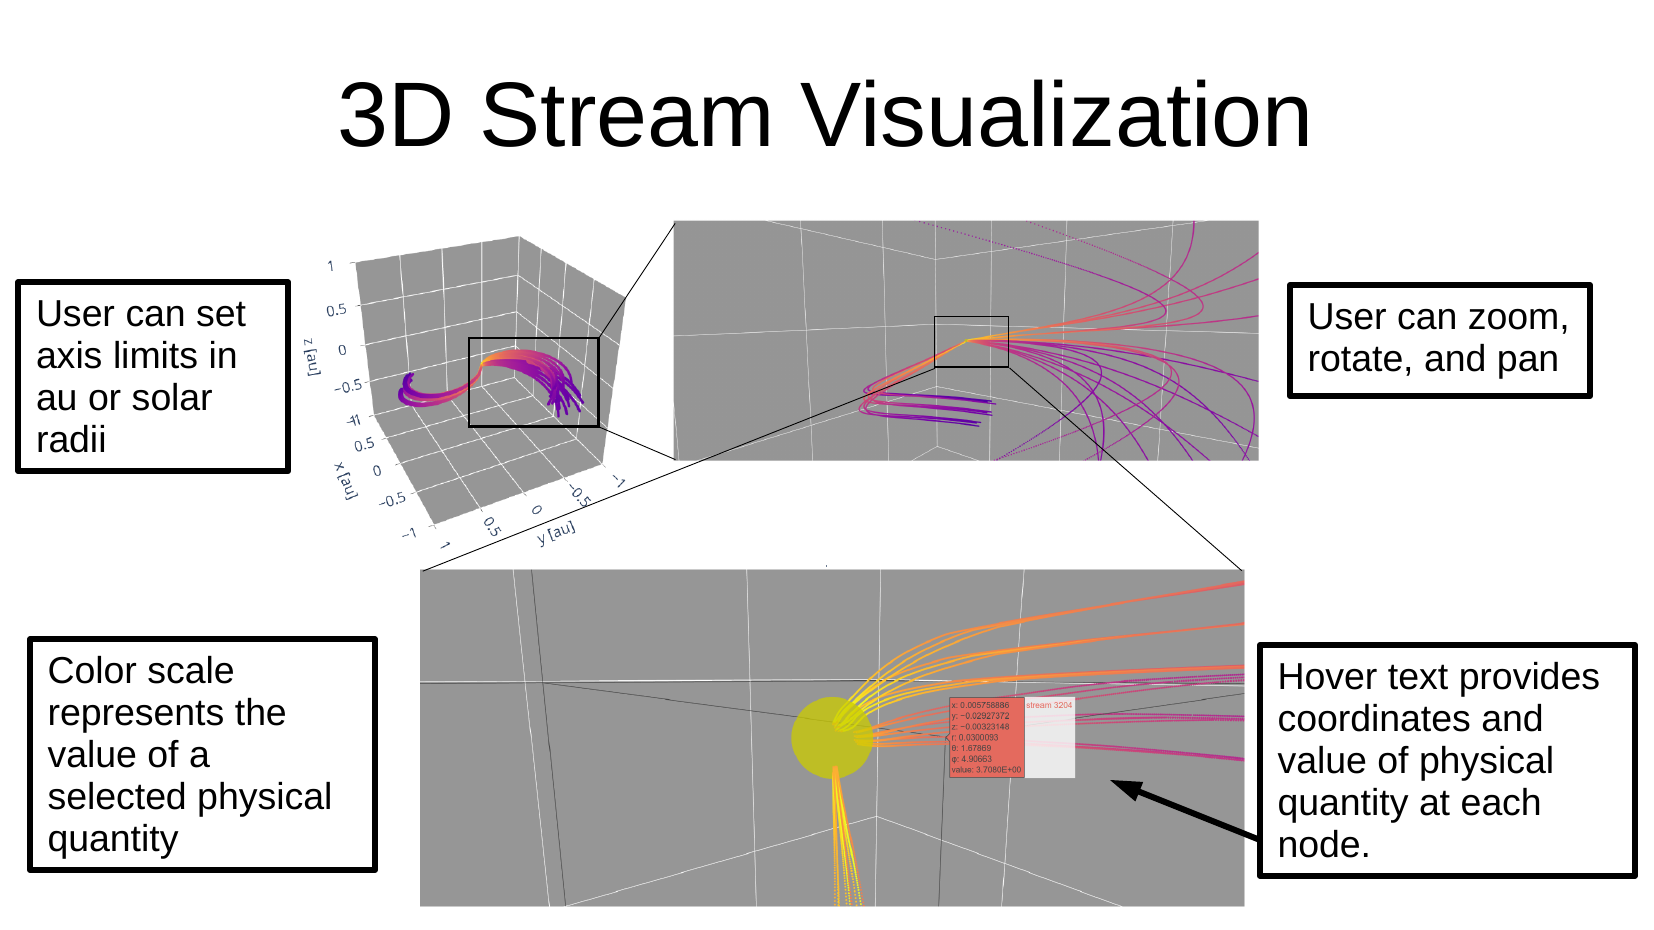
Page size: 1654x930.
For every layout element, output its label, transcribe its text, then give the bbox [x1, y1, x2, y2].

title 3D Stream Visualization [82, 36, 1571, 193]
text_box User can set axis limits in au or solar radii [18, 282, 289, 472]
picture [264, 210, 1270, 921]
text_box Color scale represents the value of a selected physical quantity [30, 639, 376, 871]
text_box User can zoom, rotate, and pan [1290, 285, 1591, 397]
text_box Hover text provides coordinates and value of physical quantity at each node. [1260, 645, 1636, 876]
